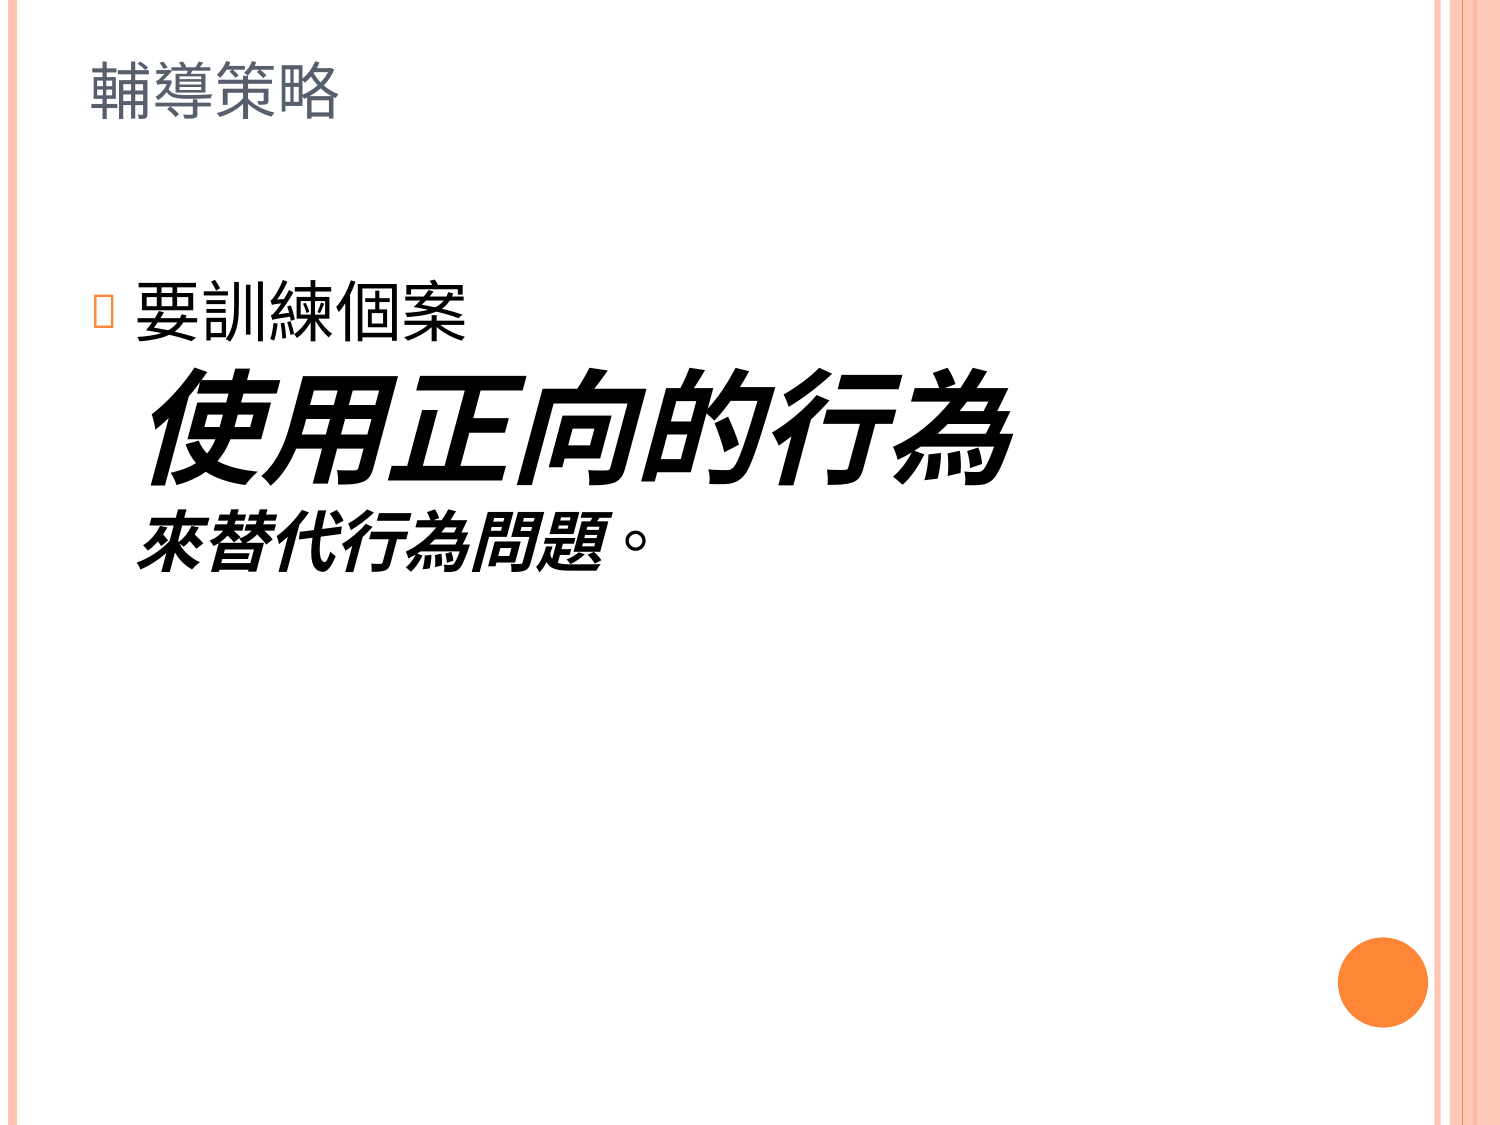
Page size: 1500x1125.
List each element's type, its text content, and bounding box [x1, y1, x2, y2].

list 要訓練個案 使用正向的行為 來替代行為問題。 [75, 262, 1300, 1062]
title 輔導策略 [75, 45, 1300, 233]
